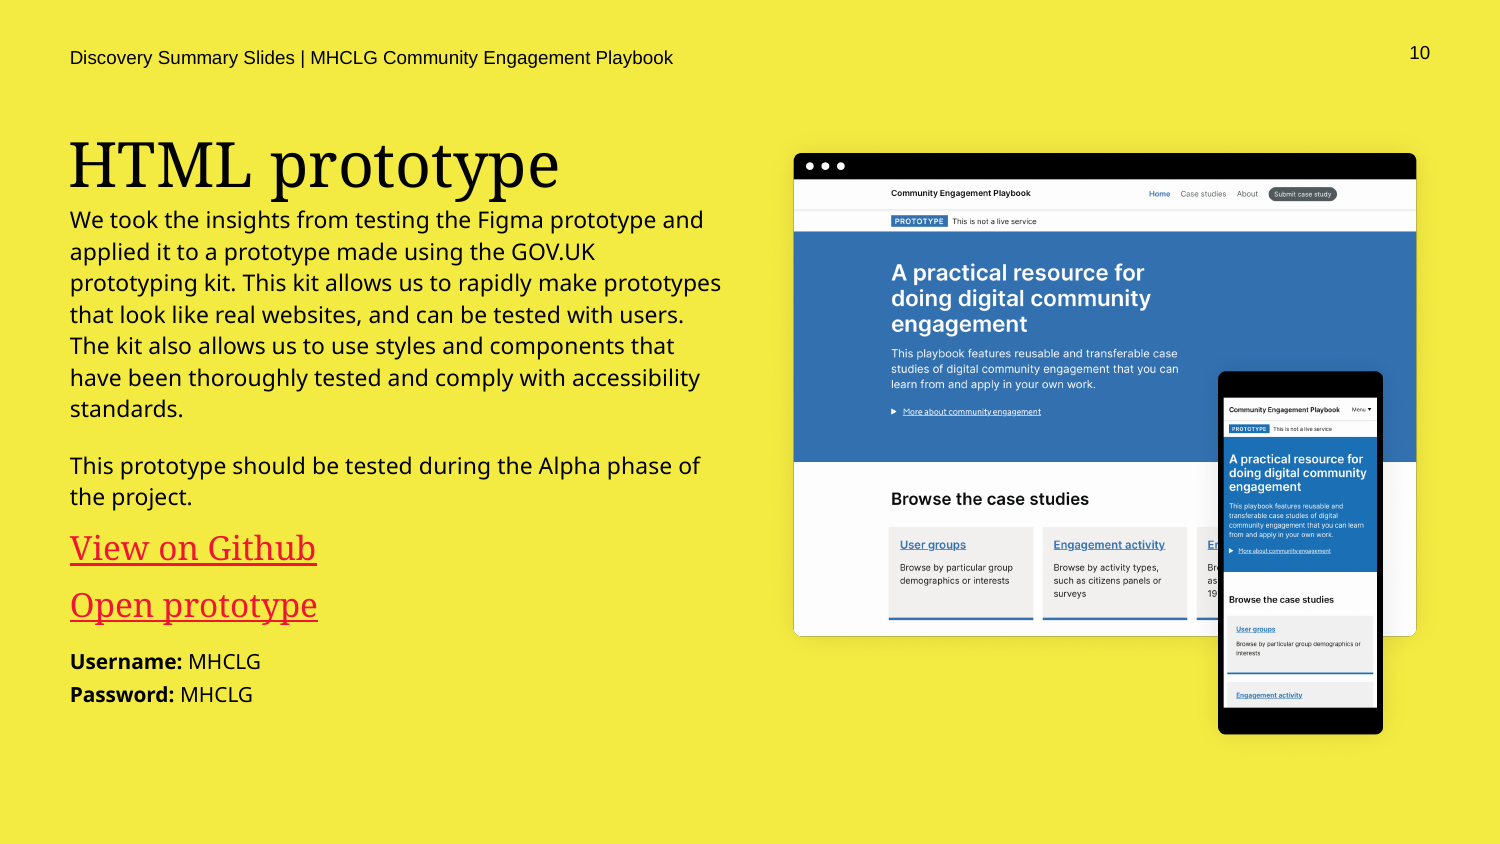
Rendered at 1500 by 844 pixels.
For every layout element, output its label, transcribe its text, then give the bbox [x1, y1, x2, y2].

text_box HTML prototype [53, 110, 679, 216]
text_box 10 [1372, 25, 1446, 79]
picture [747, 111, 1461, 774]
text_box Discovery Summary Slides | MHCLG Community Engagement Playbook [69, 45, 1218, 69]
text_box We took the insights from testing the Figma prototype and applied it to a prototype made using the GOV.UK prototyping kit. This kit allows us to rapidly make prototypes that look like real websites, and can be tested with users. The kit also allows us to use styles and components that have been thoroughly tested and comply with accessibility standards. This prototype should be tested during the Alpha phase of the project. View on Github Open prototype Username: MHCLG Password: MHCLG [69, 201, 728, 784]
